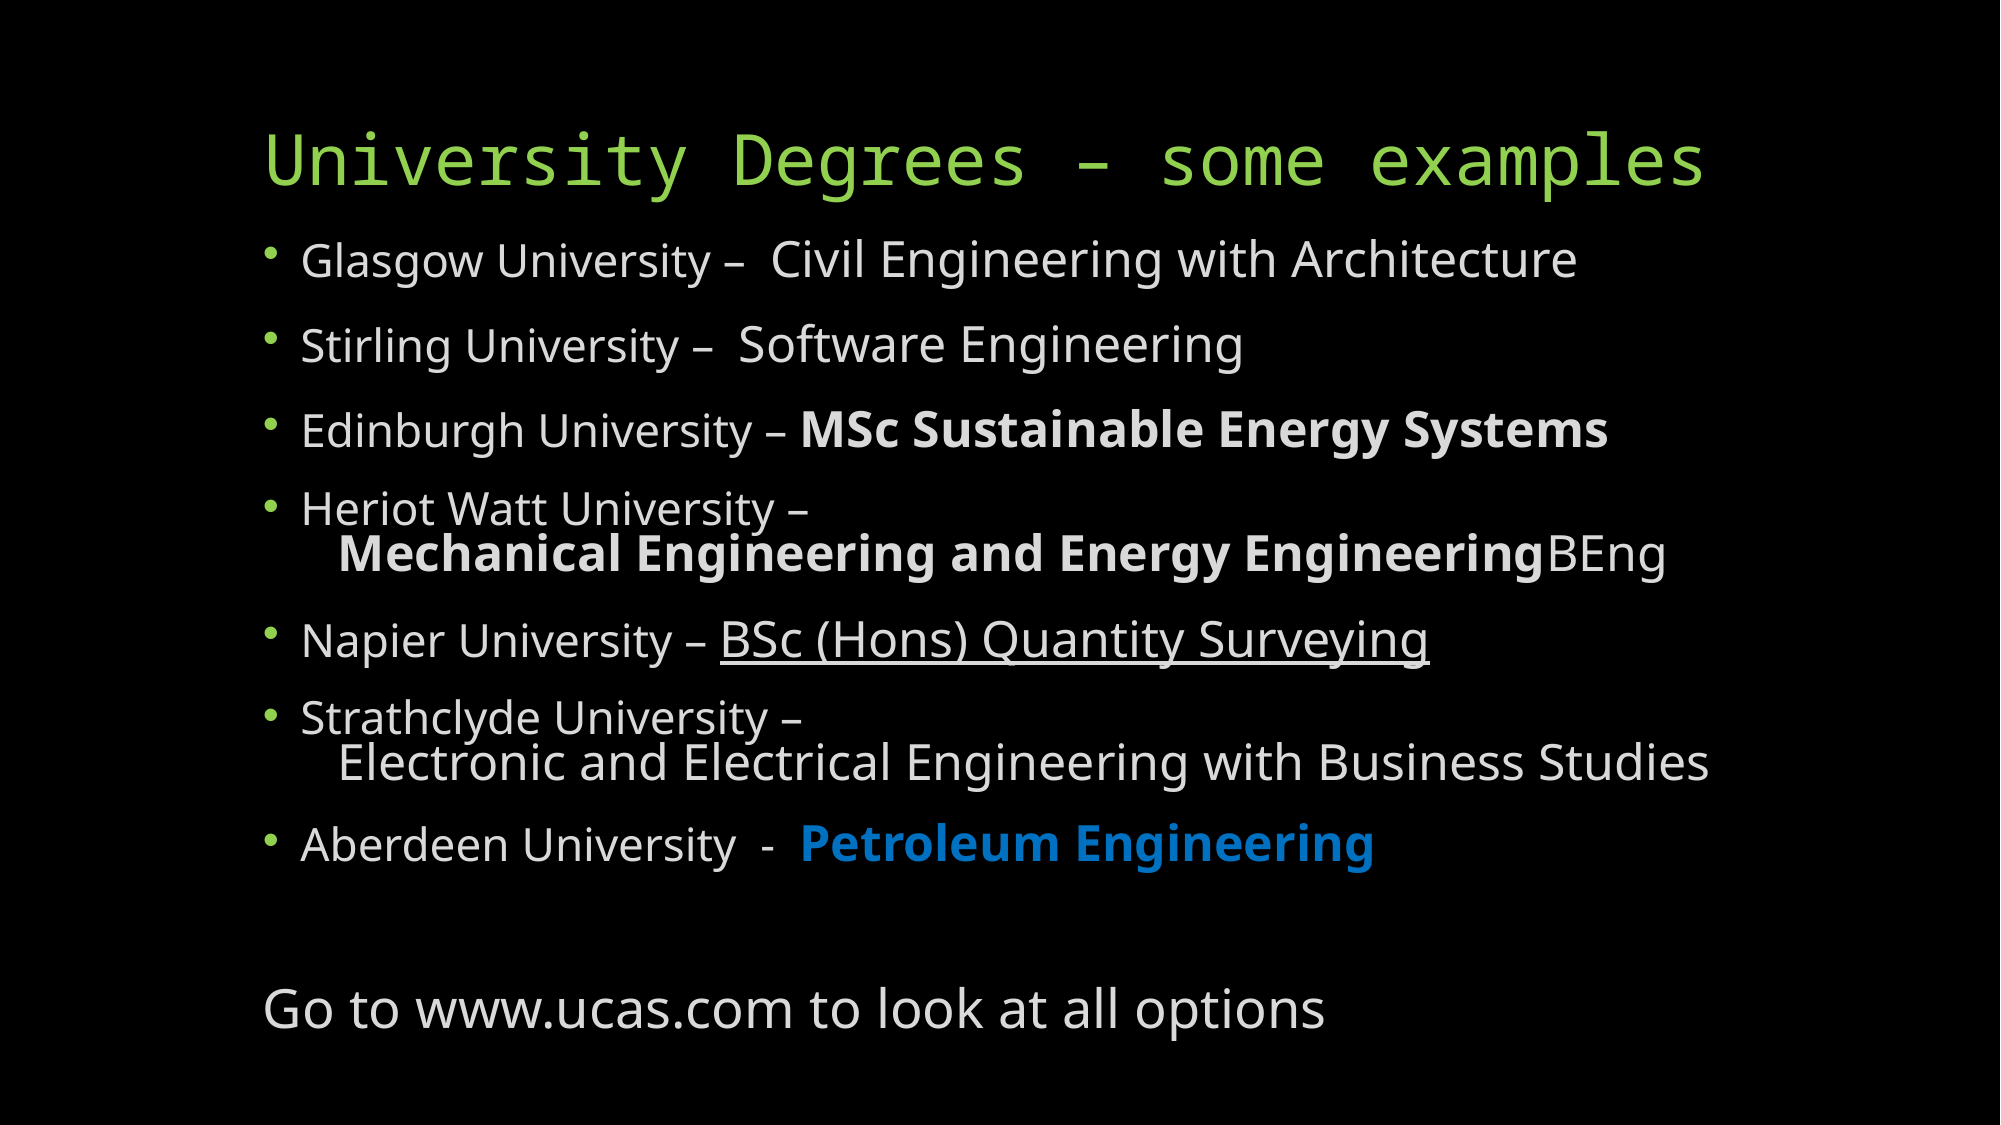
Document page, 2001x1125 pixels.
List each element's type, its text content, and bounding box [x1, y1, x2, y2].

list Glasgow University – Civil Engineering with Architecture Stirling University – Software Engineering Edinburgh University – MSc Sustainable Energy Systems Heriot Watt University – Mechanical Engineering and Energy Engineering BEng Napier University – BSc (Hons) Quantity Surveying Strathclyde University – Electronic and Electrical Engineering with Business Studies Aberdeen University - Petroleum Engineering Go to www.ucas.com to look at all options [247, 231, 1748, 1071]
title University Degrees – some examples [249, 75, 1750, 209]
